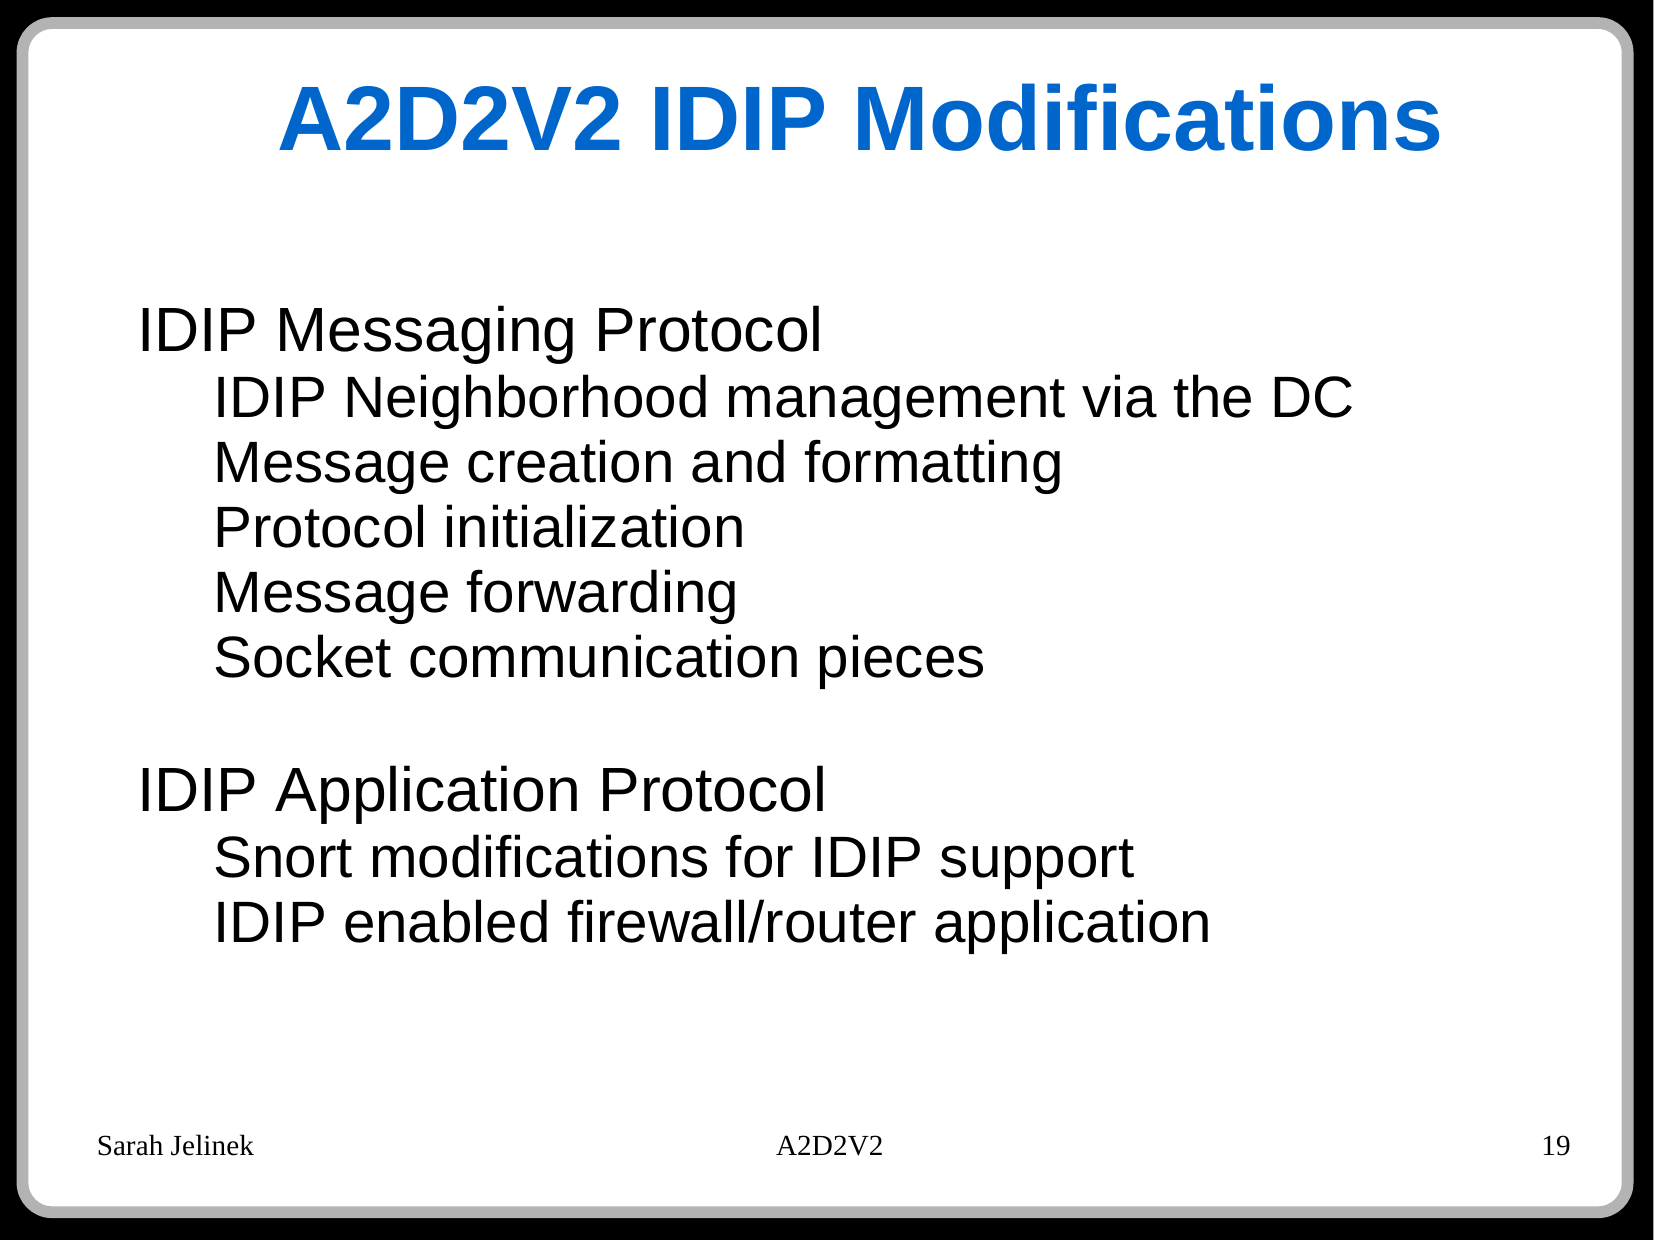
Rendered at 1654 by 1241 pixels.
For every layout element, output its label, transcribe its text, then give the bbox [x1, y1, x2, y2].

list IDIP Messaging Protocol IDIP Neighborhood management via the DC Message creation and formatting Protocol initialization Message forwarding Socket communication pieces IDIP Application Protocol Snort modifications for IDIP support IDIP enabled firewall/router application [119, 294, 1532, 1104]
title A2D2V2 IDIP Modifications [135, 0, 1587, 238]
